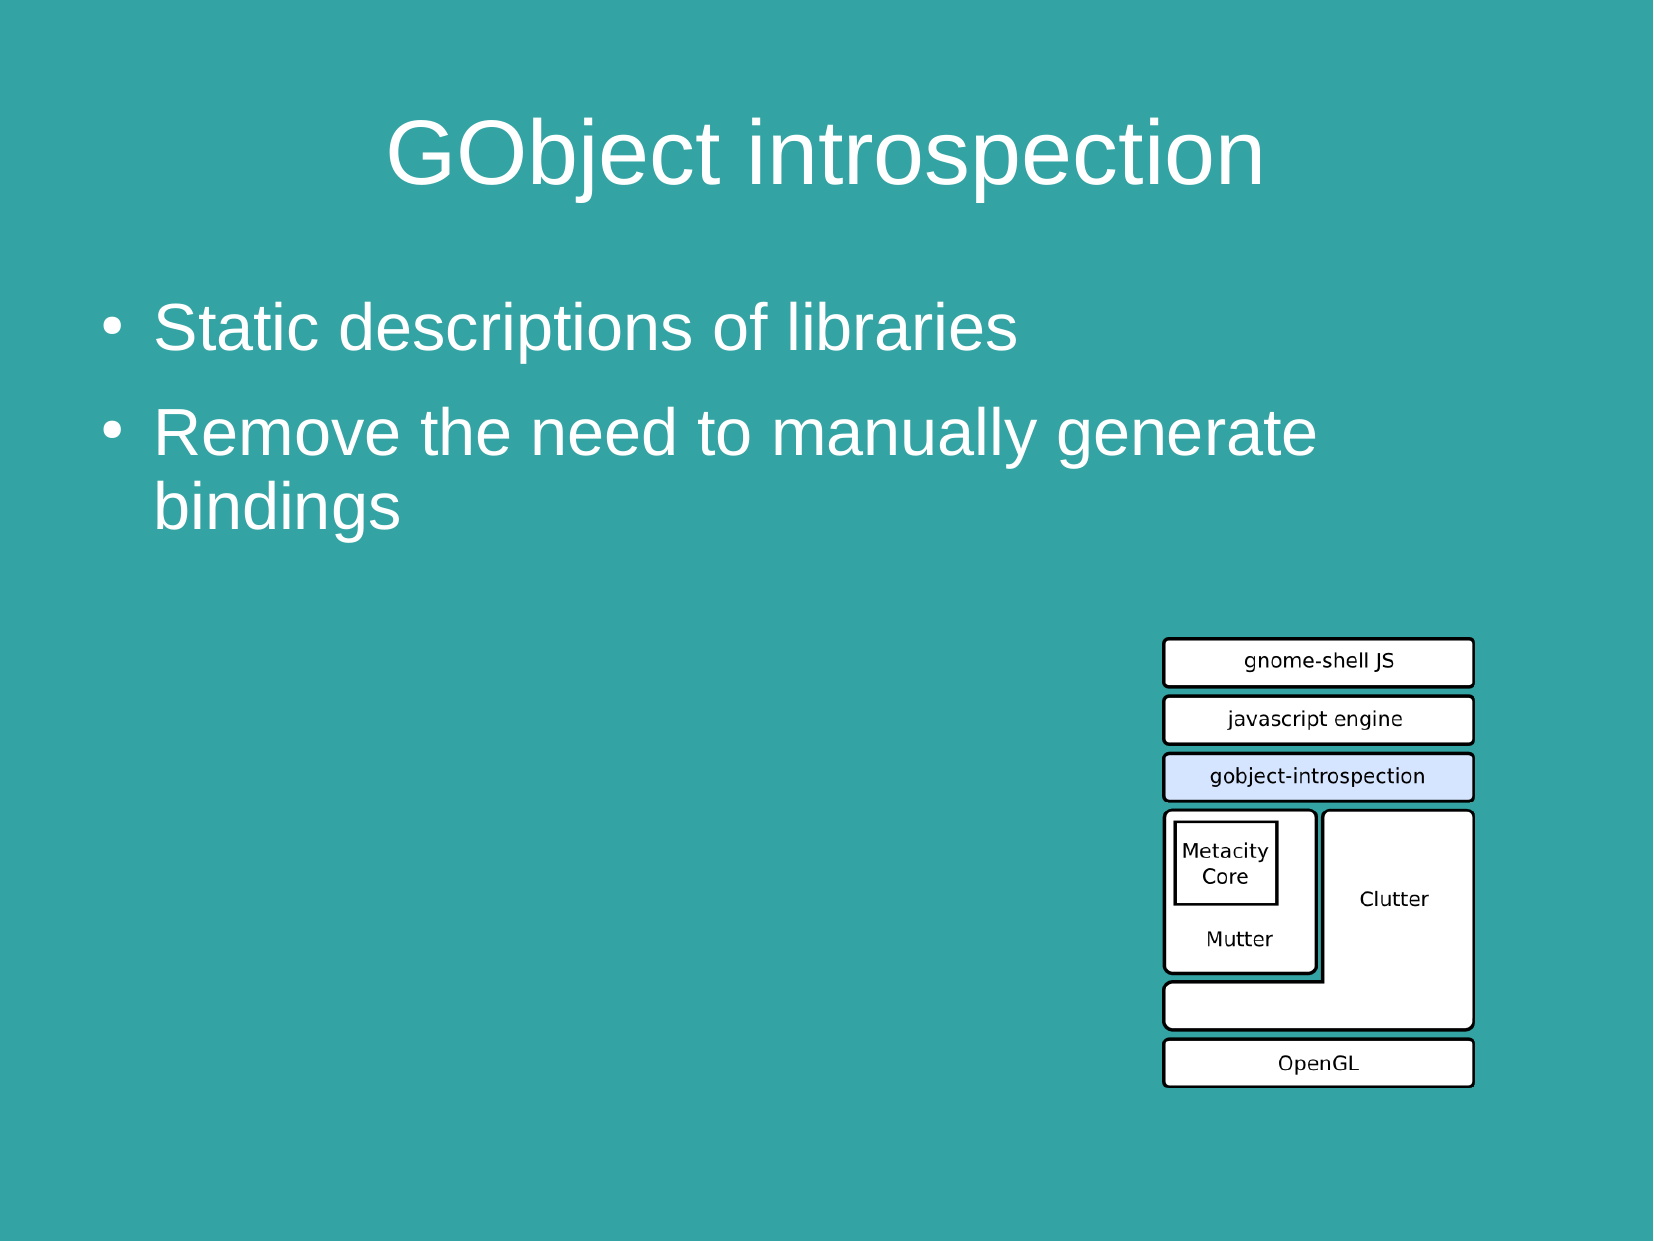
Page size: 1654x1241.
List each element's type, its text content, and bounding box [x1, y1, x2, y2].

picture [1162, 637, 1475, 1088]
list Static descriptions of libraries Remove the need to manually generate bindings [82, 290, 1571, 1109]
title GObject introspection [82, 49, 1571, 257]
